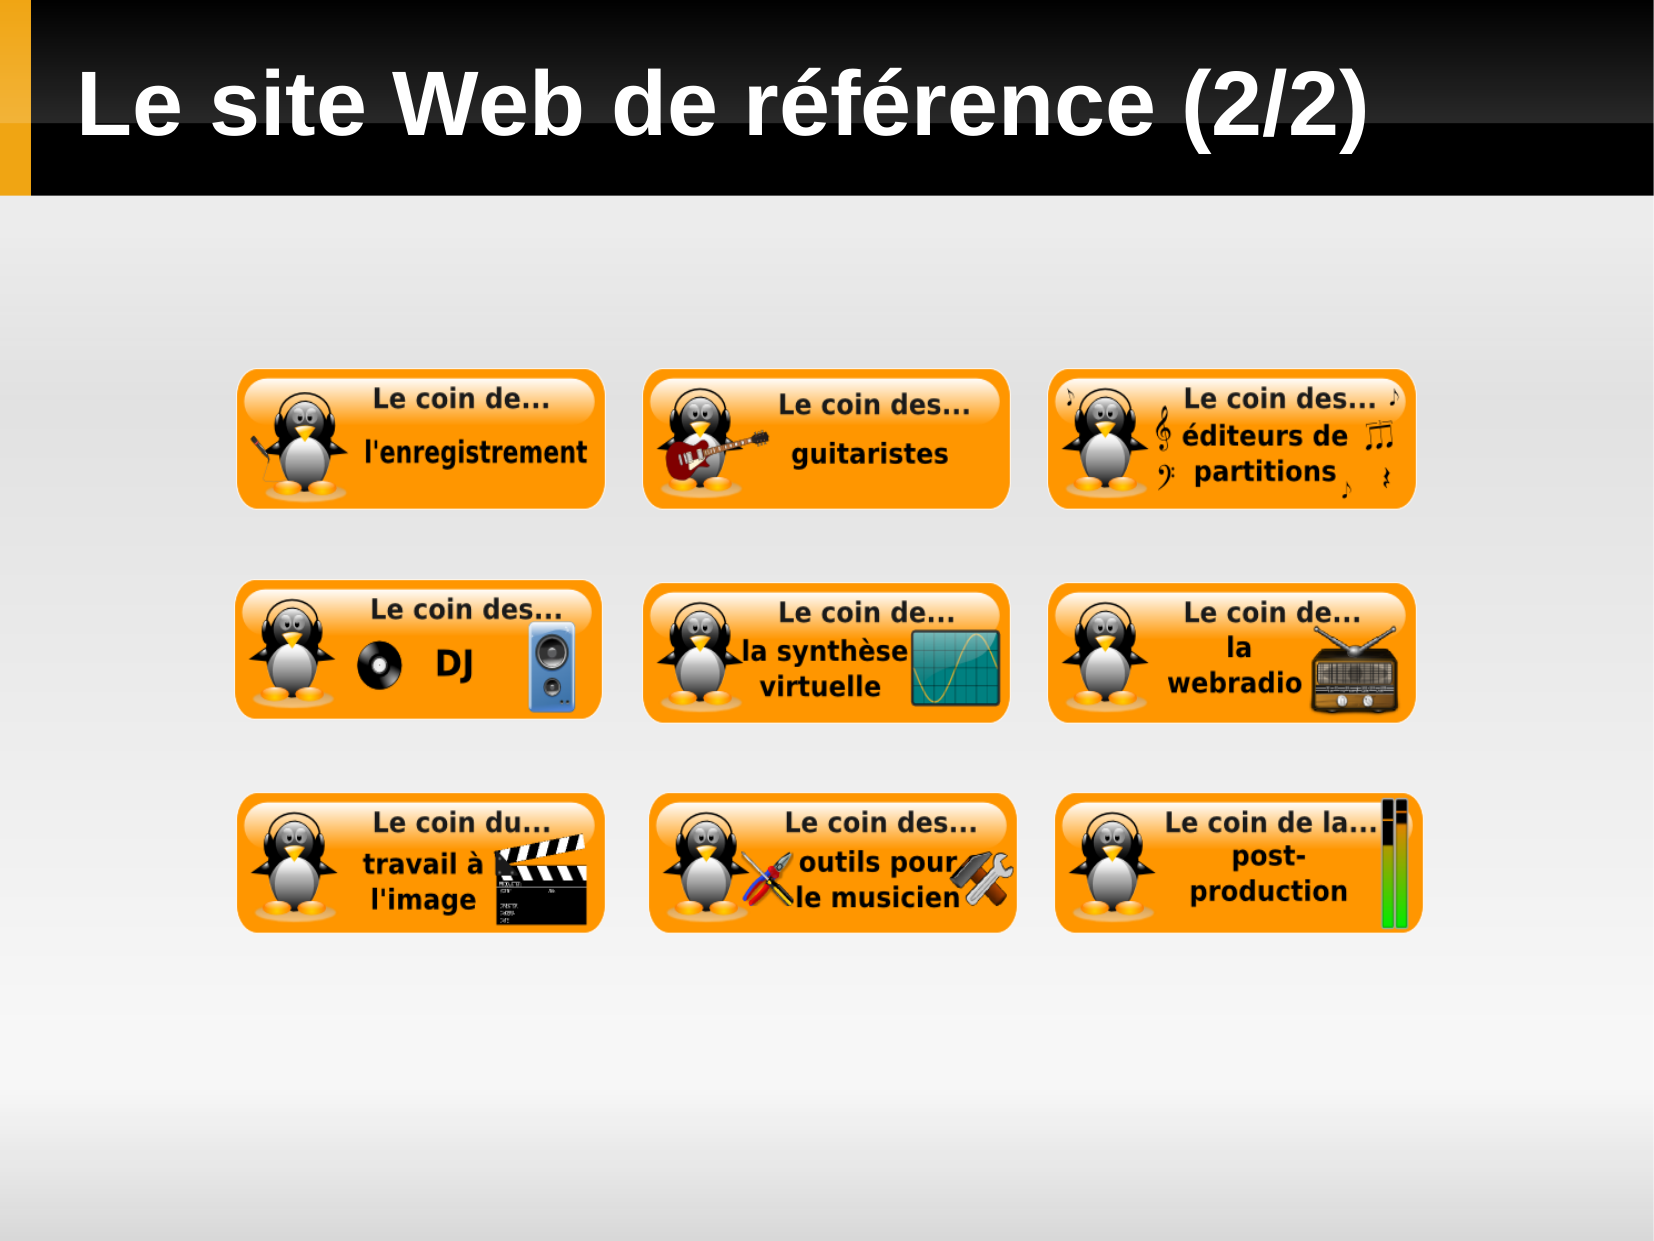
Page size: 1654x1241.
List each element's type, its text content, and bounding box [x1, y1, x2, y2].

picture [0, 0, 1654, 1241]
title Le site Web de référence (2/2) [76, 0, 1565, 208]
